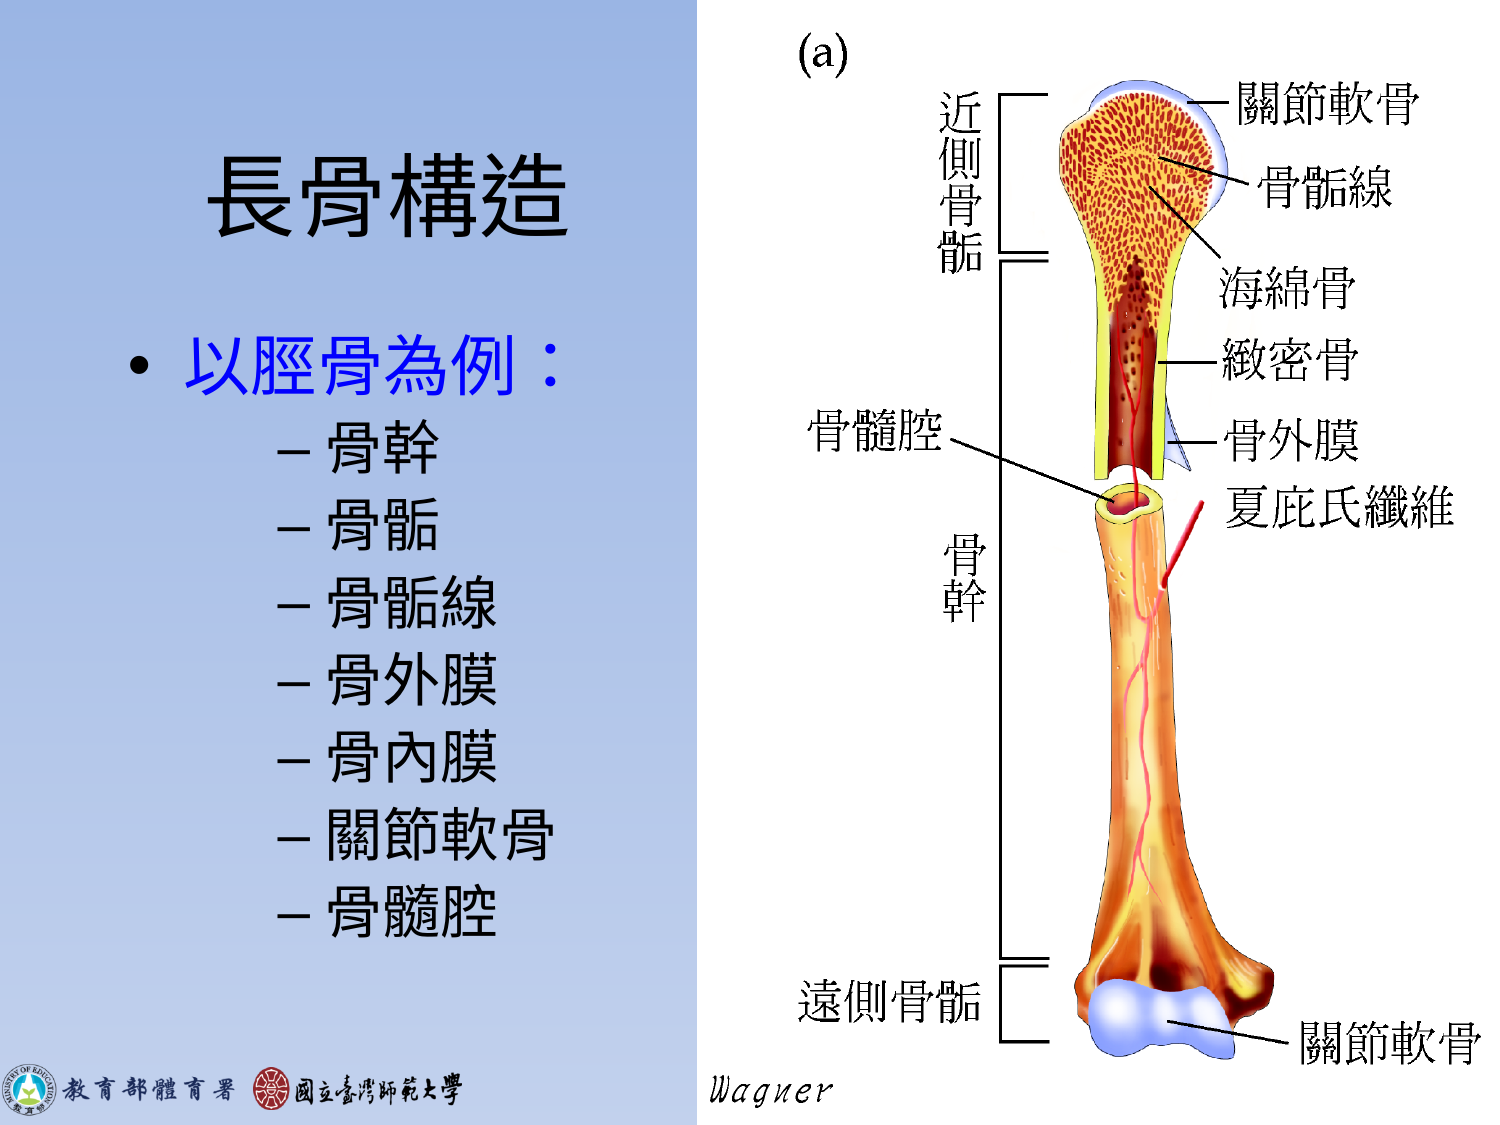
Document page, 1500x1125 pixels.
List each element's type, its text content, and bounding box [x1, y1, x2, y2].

picture [697, 0, 1500, 1125]
list 以脛骨為例： 骨幹 骨骺 骨骺線 骨外膜 骨內膜 關節軟骨 骨髓腔 [112, 324, 651, 1000]
title 長骨構造 [112, 99, 663, 288]
